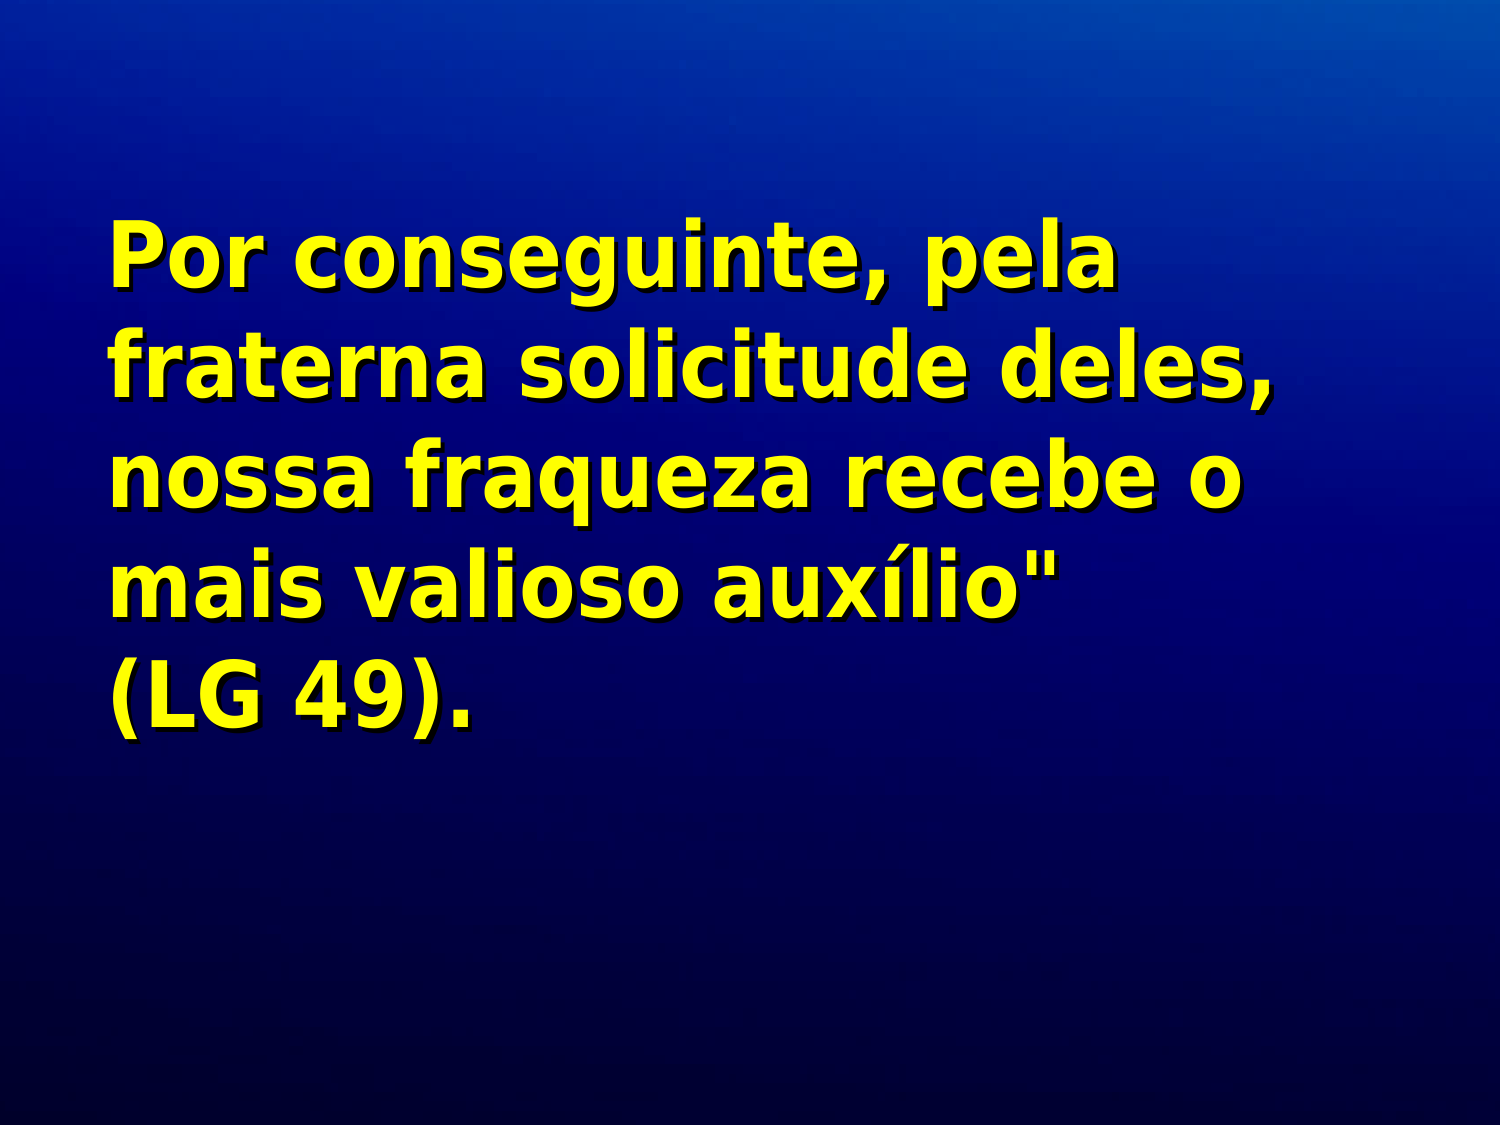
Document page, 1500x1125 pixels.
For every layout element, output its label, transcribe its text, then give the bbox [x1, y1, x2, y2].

text_box Por conseguinte, pela fraterna solicitude deles, nossa fraqueza recebe o mais valioso auxílio" (LG 49). [92, 82, 1418, 1040]
picture [0, 0, 1500, 1125]
